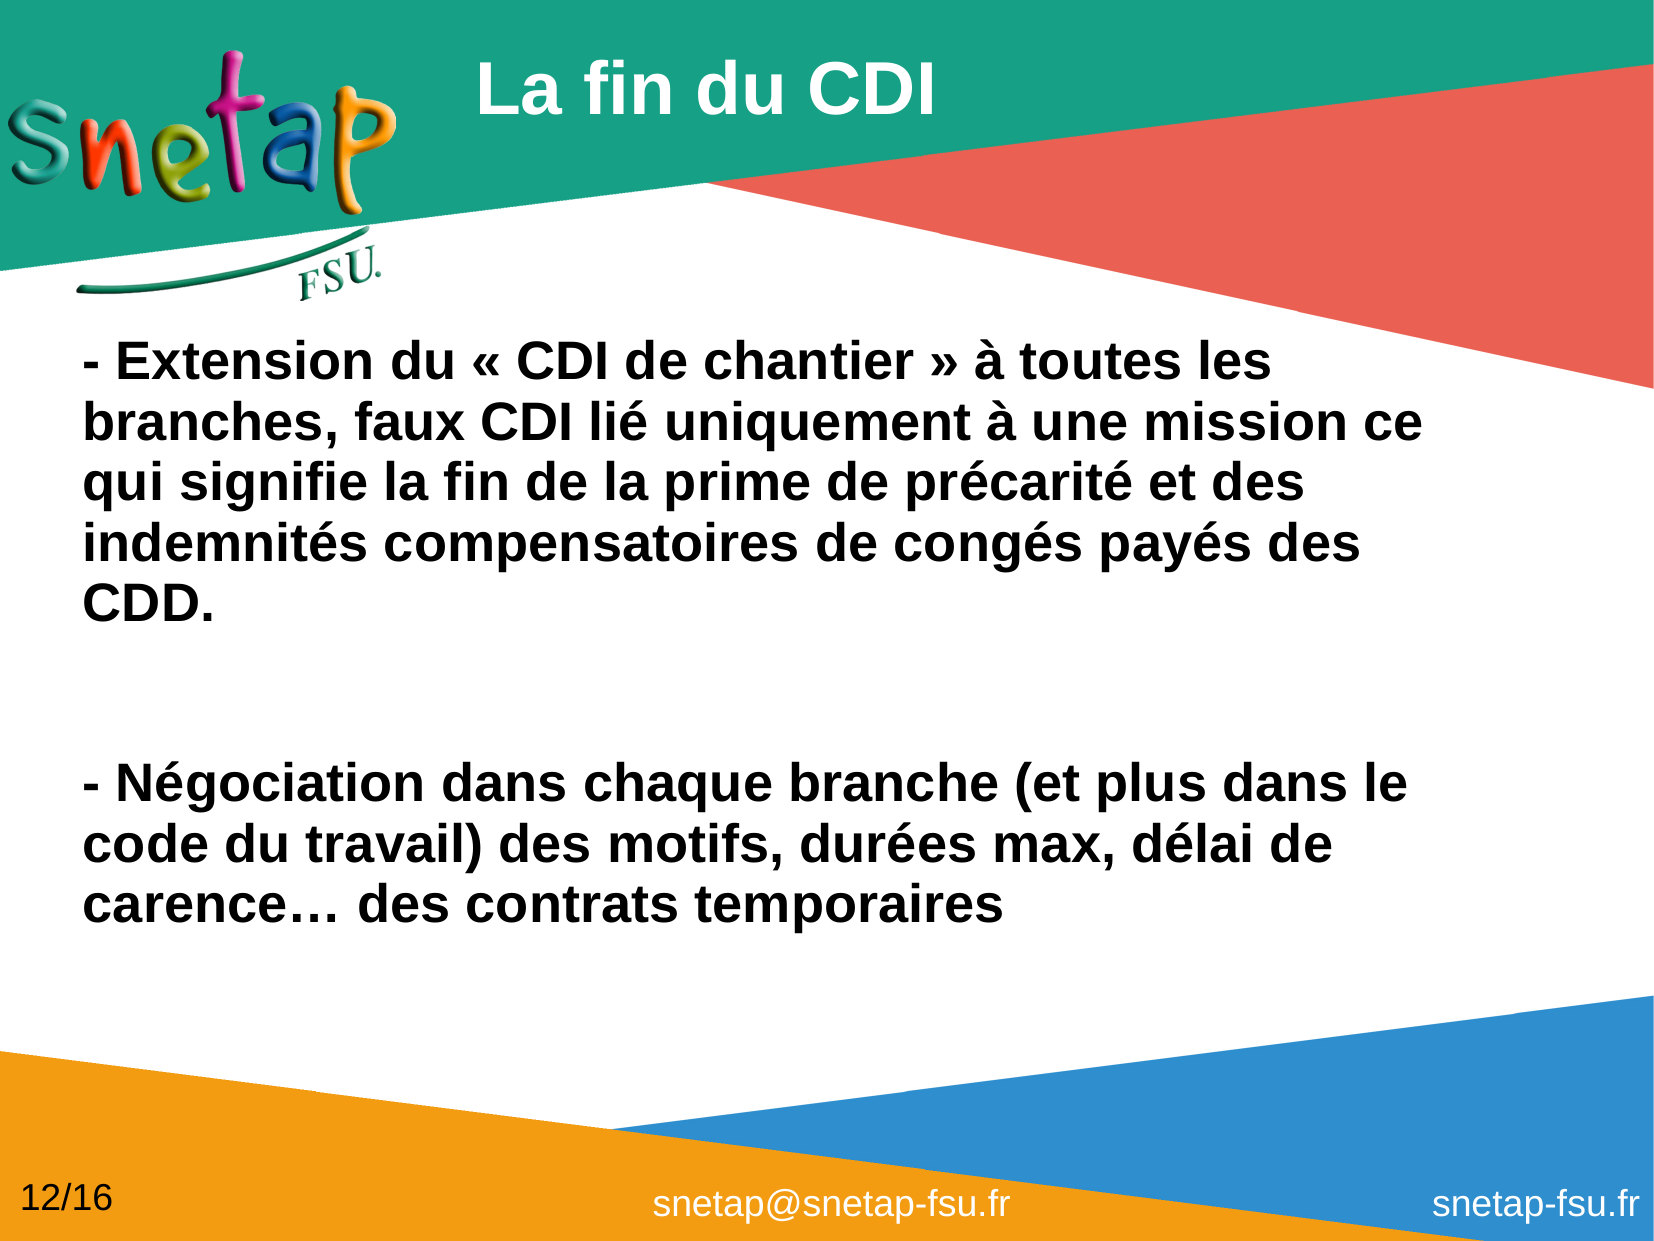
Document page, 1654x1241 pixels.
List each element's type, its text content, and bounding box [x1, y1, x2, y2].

picture [0, 0, 1654, 1241]
text_box La fin du CDI [460, 0, 1654, 237]
list - Extension du « CDI de chantier » à toutes les branches, faux CDI lié uniquement à une mission ce qui signifie la fin de la prime de précarité et des indemnités compensatoires de congés payés des CDD. - Négociation dans chaque branche (et plus dans le code du travail) des motifs, durées max, délai de carence… des contrats temporaires [11, 330, 1501, 1222]
